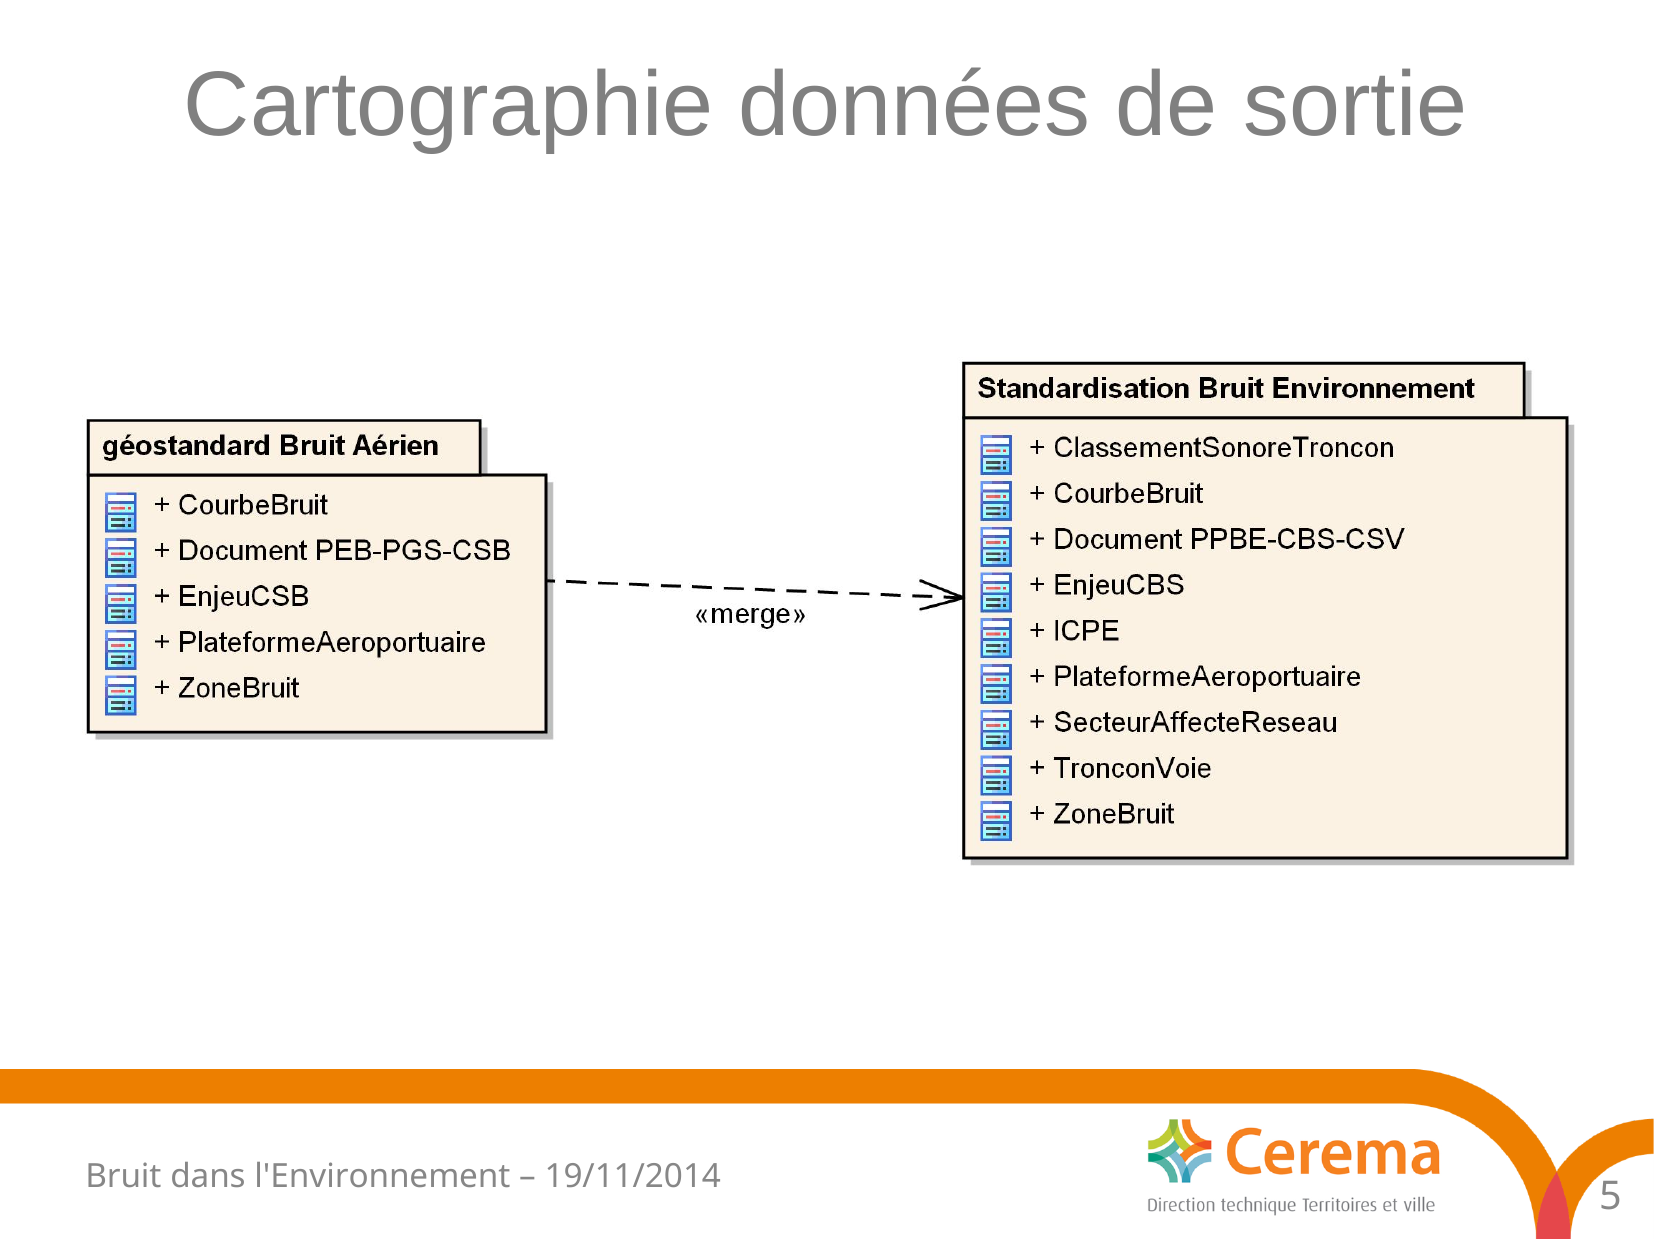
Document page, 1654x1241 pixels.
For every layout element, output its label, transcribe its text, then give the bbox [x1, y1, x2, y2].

picture [0, 1069, 1654, 1239]
picture [59, 334, 1595, 886]
title Cartographie données de sortie [82, 0, 1571, 208]
